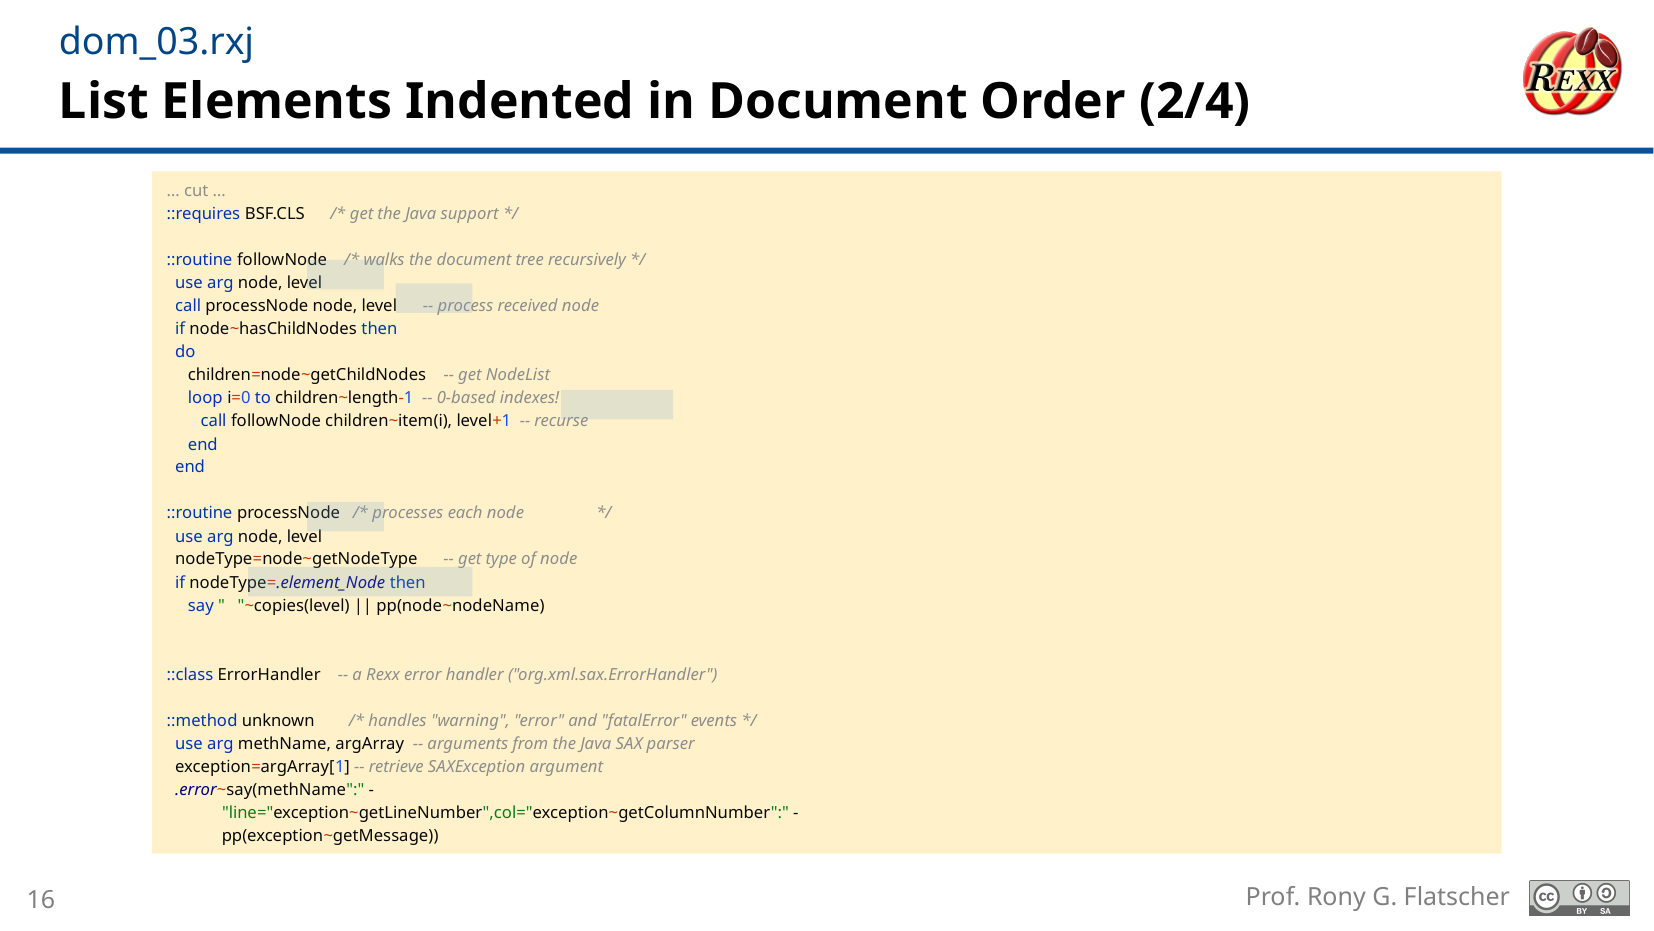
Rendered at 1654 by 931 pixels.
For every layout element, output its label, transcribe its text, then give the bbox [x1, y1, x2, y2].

text_box [395, 283, 473, 313]
text_box [307, 501, 384, 532]
text_box [248, 566, 473, 597]
text_box [307, 259, 384, 290]
text_box … cut … ::requires BSF.CLS /* get the Java support */ ::routine followNode /* walks the document tree recursively */ use arg node, level call processNode node, level -- process received node if node~hasChildNodes then do children=node~getChildNodes -- get NodeList loop i=0 to children~length-1 -- 0-based indexes! call followNode children~item(i), level+1 -- recurse end end ::routine processNode /* processes each node */ use arg node, level nodeType=node~getNodeType -- get type of node if nodeType=.element_Node then say " "~copies(level) || pp(node~nodeName) ::class ErrorHandler -- a Rexx error handler ("org.xml.sax.ErrorHandler") ::method unknown /* handles "warning", "error" and "fatalError" events */ use arg methName, argArray -- arguments from the Java SAX parser exception=argArray[1] -- retrieve SAXException argument .error~say(methName":" - "line="exception~getLineNumber",col="exception~getColumnNumber":" - pp(exception~getMessage)) [151, 171, 1502, 817]
text_box [561, 389, 674, 420]
title dom_03.rxj List Elements Indented in Document Order (2/4) [0, 0, 1625, 148]
